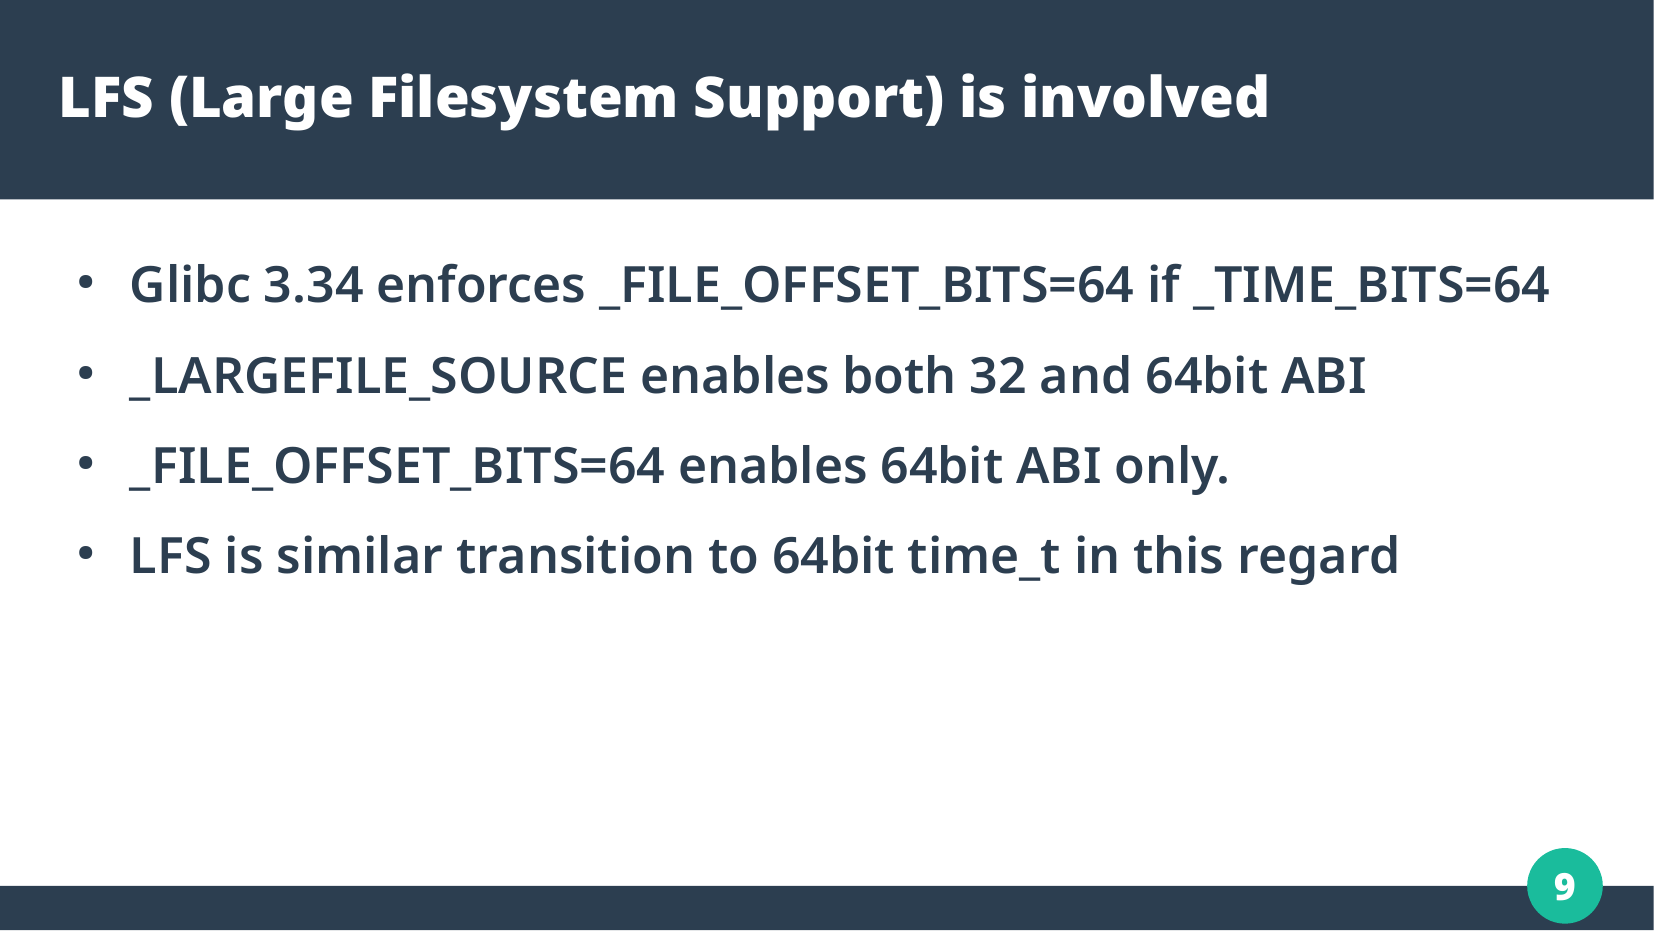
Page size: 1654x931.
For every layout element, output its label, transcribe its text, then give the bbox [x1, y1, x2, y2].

list Glibc 3.34 enforces _FILE_OFFSET_BITS=64 if _TIME_BITS=64 _LARGEFILE_SOURCE enables both 32 and 64bit ABI _FILE_OFFSET_BITS=64 enables 64bit ABI only. LFS is similar transition to 64bit time_t in this regard [59, 249, 1595, 870]
title LFS (Large Filesystem Support) is involved [59, 37, 1595, 155]
